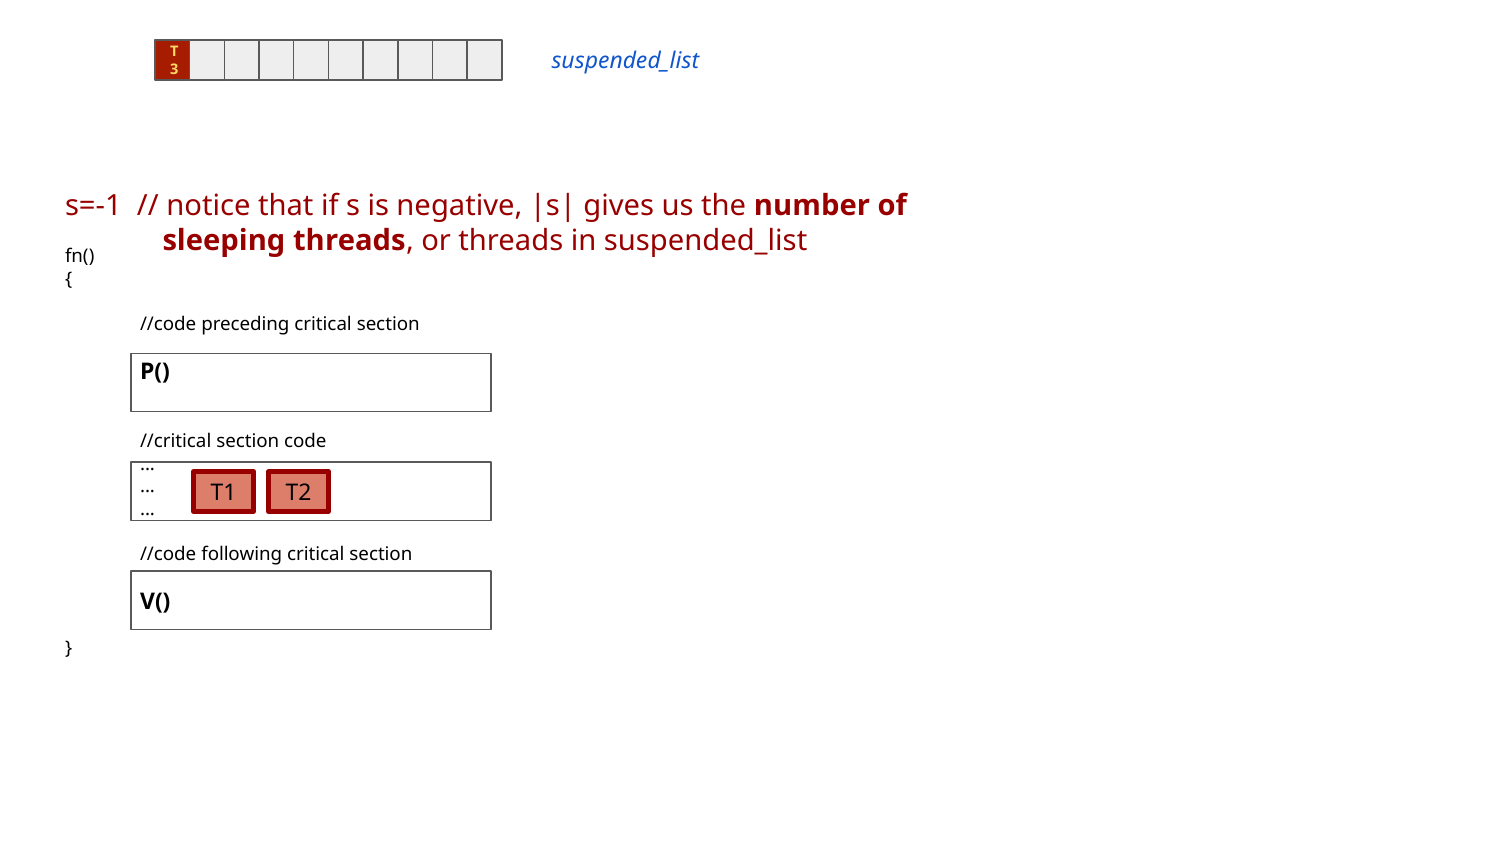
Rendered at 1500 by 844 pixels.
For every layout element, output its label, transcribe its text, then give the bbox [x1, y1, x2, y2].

text_box s=-1 // notice that if s is negative, |s| gives us the number of sleeping threads, or threads in suspended_list [49, 171, 1436, 212]
text_box T2 [268, 471, 329, 512]
text_box suspended_list [536, 32, 724, 87]
text_box [189, 39, 502, 80]
text_box fn() { //code preceding critical section P() //critical section code ... ... ... //code following critical section V() } [49, 228, 592, 456]
text_box T3 [154, 39, 189, 80]
text_box T1 [193, 471, 254, 512]
